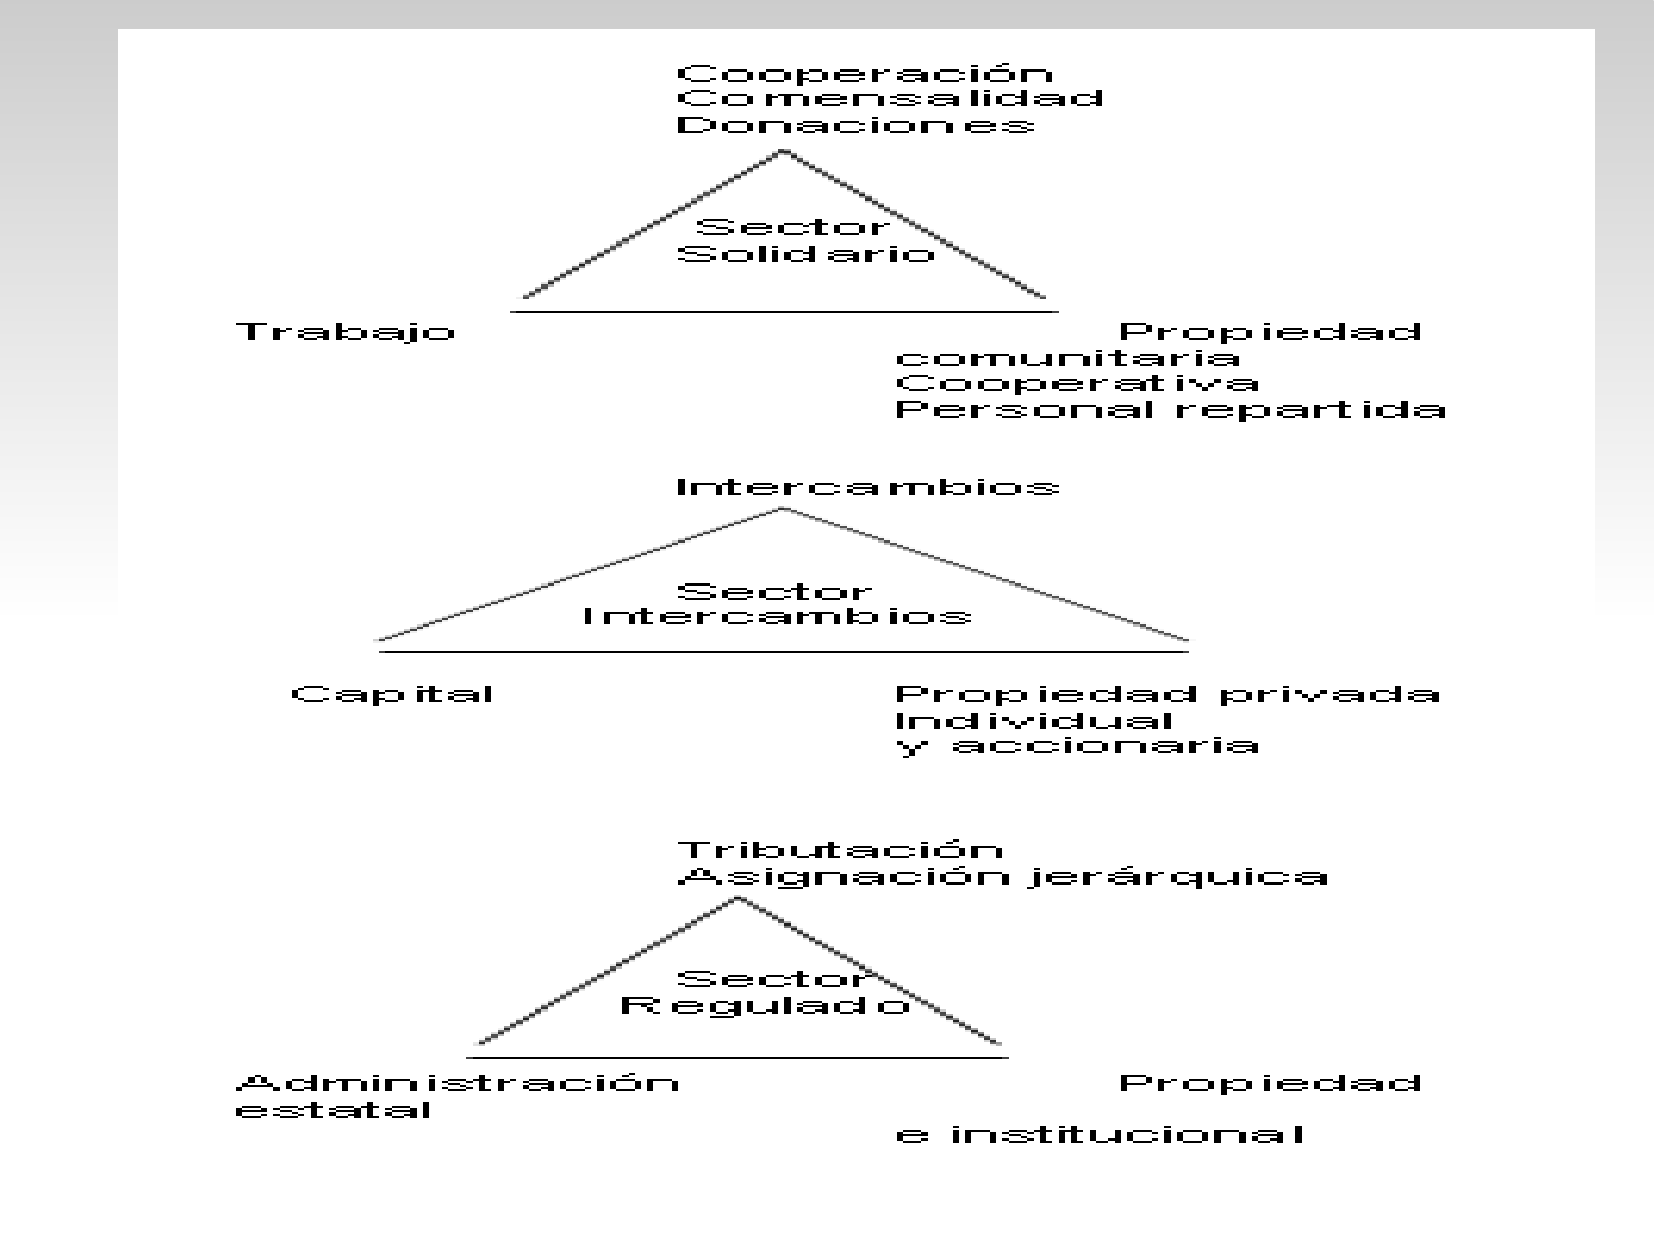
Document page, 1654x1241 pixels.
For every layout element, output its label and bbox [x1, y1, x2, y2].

picture [118, 29, 1595, 1182]
